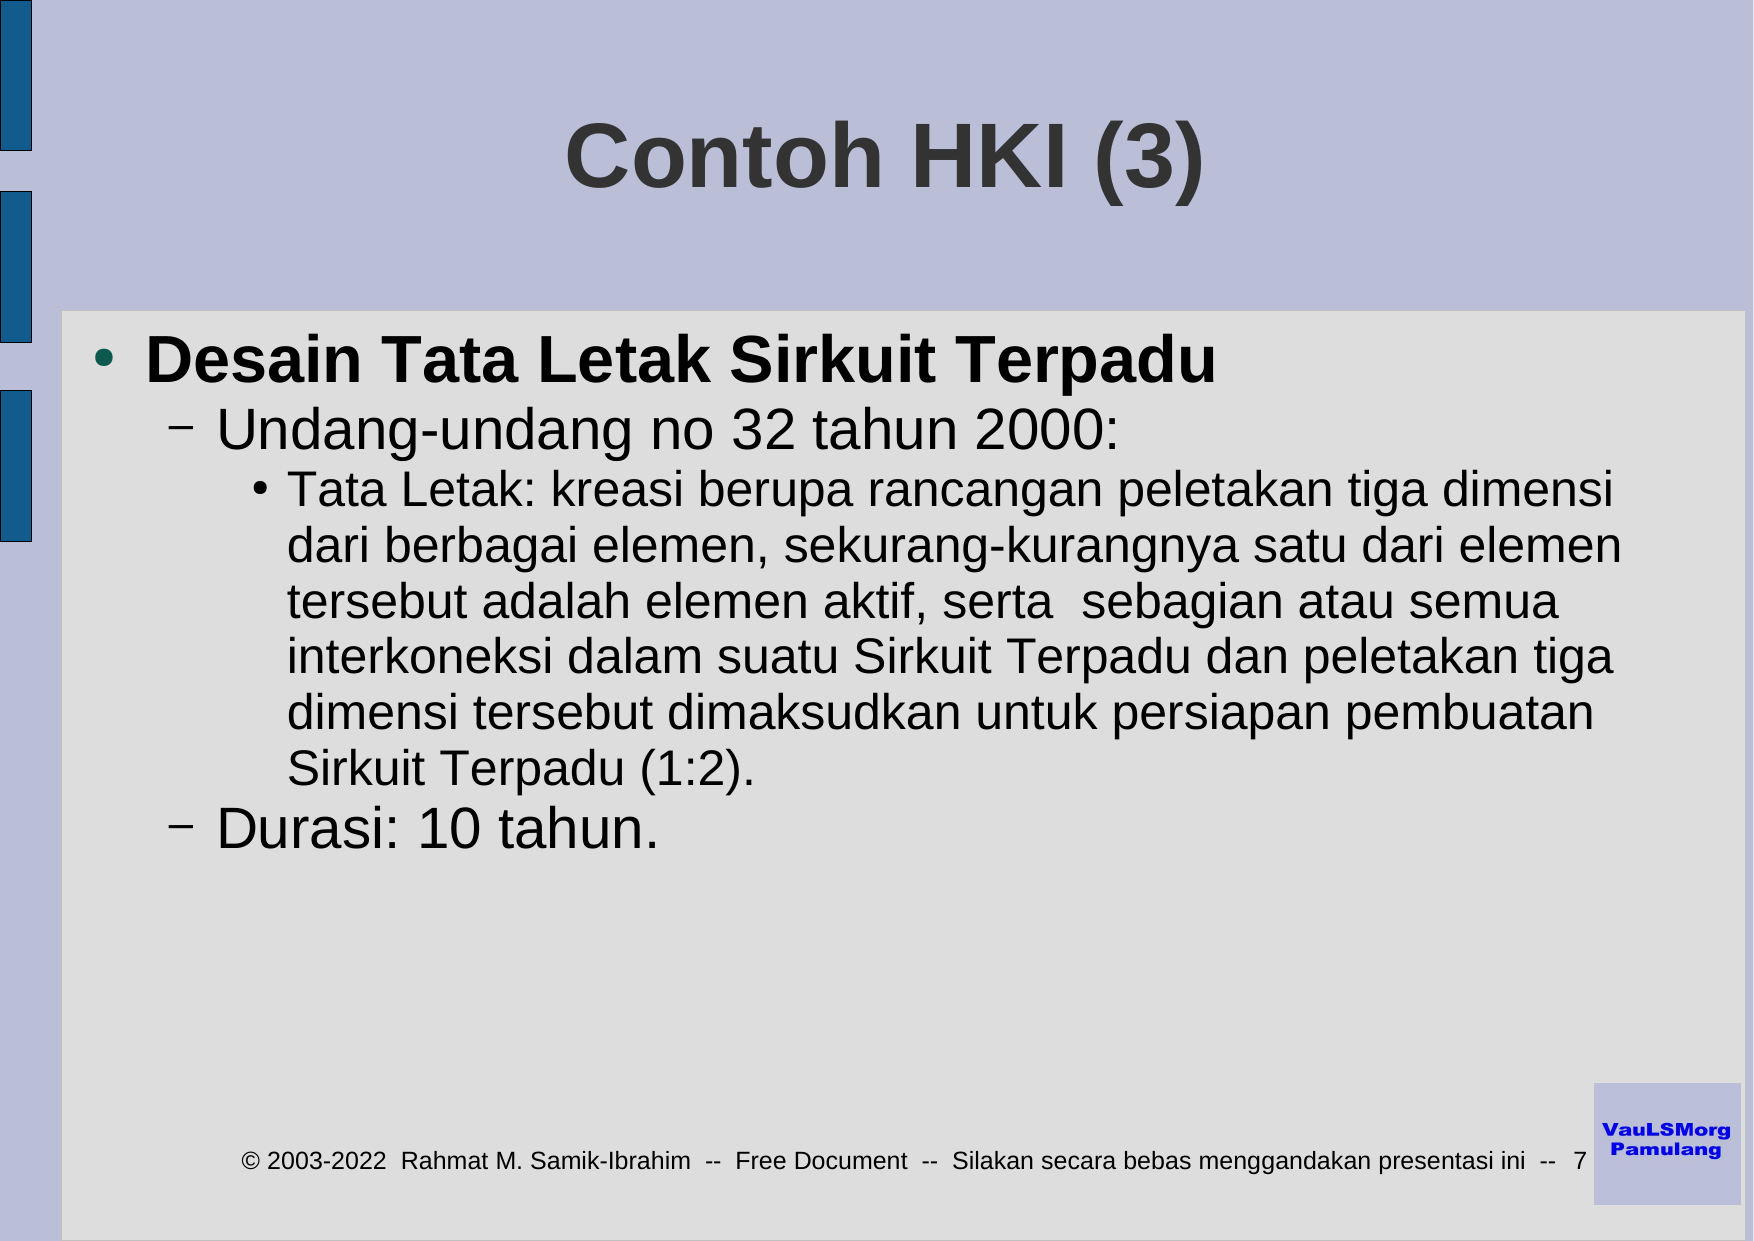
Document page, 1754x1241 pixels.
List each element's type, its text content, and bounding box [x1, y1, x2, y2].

list Desain Tata Letak Sirkuit Terpadu Undang-undang no 32 tahun 2000: Tata Letak: kreasi berupa rancangan peletakan tiga dimensi dari berbagai elemen, sekurang-kurangnya satu dari elemen tersebut adalah elemen aktif, serta sebagian atau semua interkoneksi dalam suatu Sirkuit Terpadu dan peletakan tiga dimensi tersebut dimaksudkan untuk persiapan pembuatan Sirkuit Terpadu (1:2). Durasi: 10 tahun. [74, 321, 1706, 1105]
title Contoh HKI (3) [101, 102, 1670, 210]
picture [1594, 1083, 1741, 1205]
